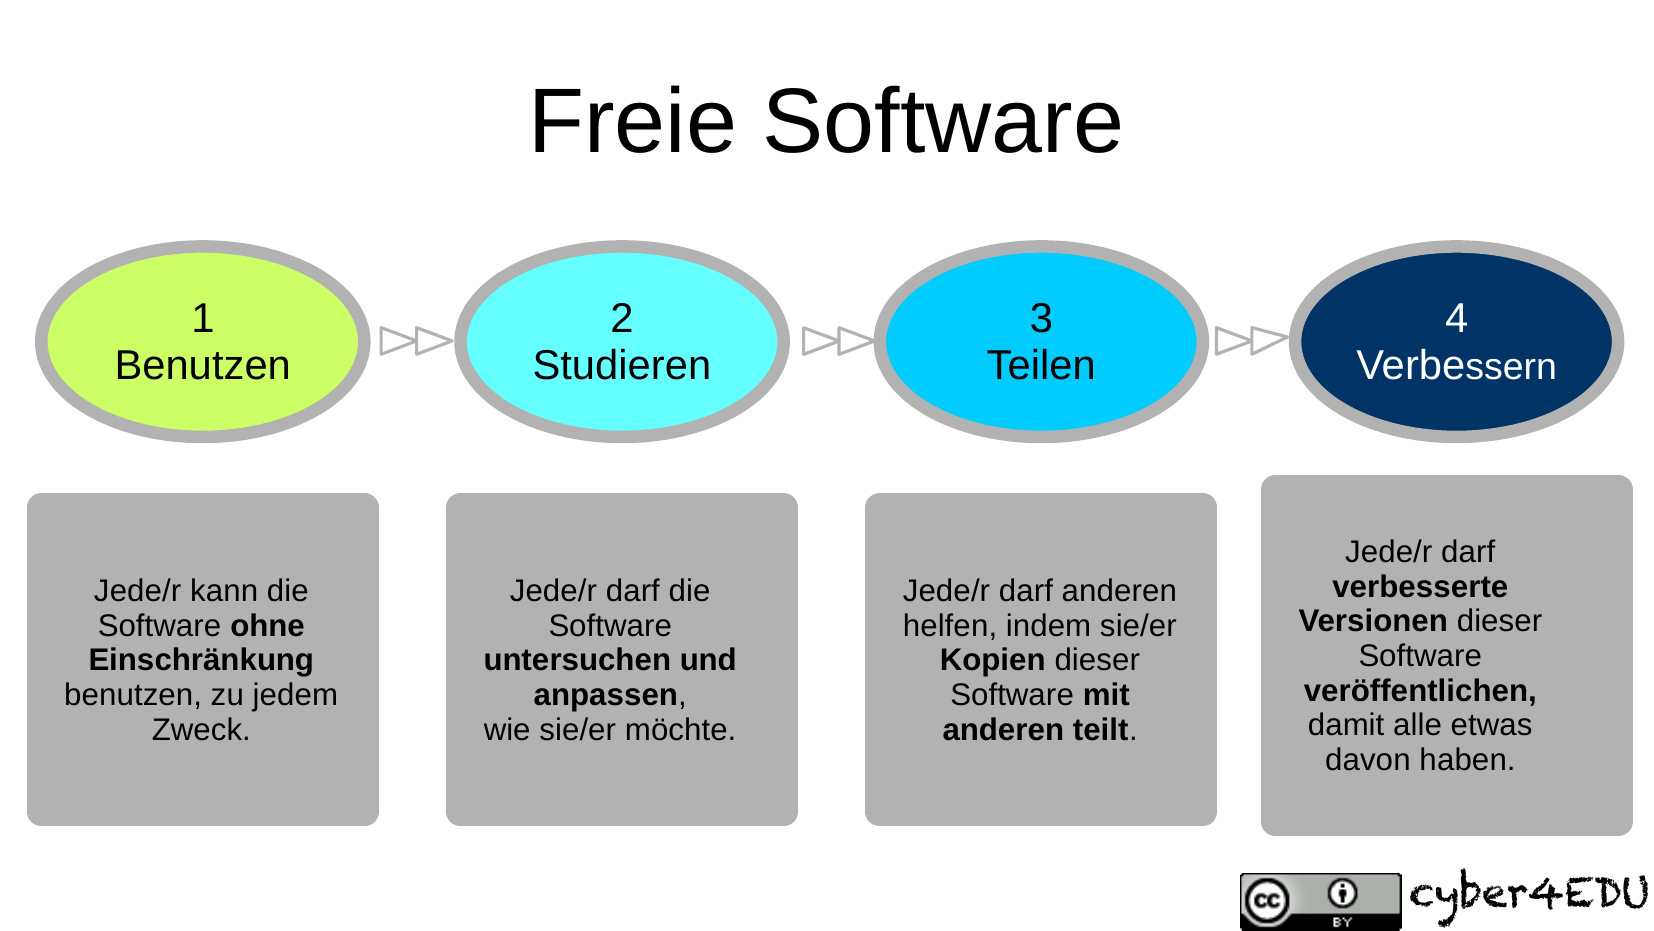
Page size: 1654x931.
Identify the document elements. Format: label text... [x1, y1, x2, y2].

text_box 3 Teilen [879, 246, 1203, 437]
picture [1240, 873, 1402, 931]
text_box 1 Benutzen [41, 246, 365, 437]
text_box 2 Studieren [460, 246, 784, 437]
text_box Jede/r darf anderen helfen, indem sie/er Kopien dieser Software mit anderen teilt. [879, 507, 1203, 812]
text_box Jede/r darf die Software untersuchen und anpassen, wie sie/er möchte. [460, 507, 784, 812]
text_box Warum freie Software? [11, 101, 1641, 221]
title Freie Software [82, 43, 1571, 199]
text_box 4 Verbessern [1295, 246, 1619, 437]
text_box Jede/r kann die Software ohne Einschränkung benutzen, zu jedem Zweck. [41, 507, 365, 812]
text_box Jede/r darf verbesserte Versionen dieser Software veröffentlichen, damit alle etwas davon haben. [1275, 489, 1619, 822]
picture [1410, 868, 1648, 928]
